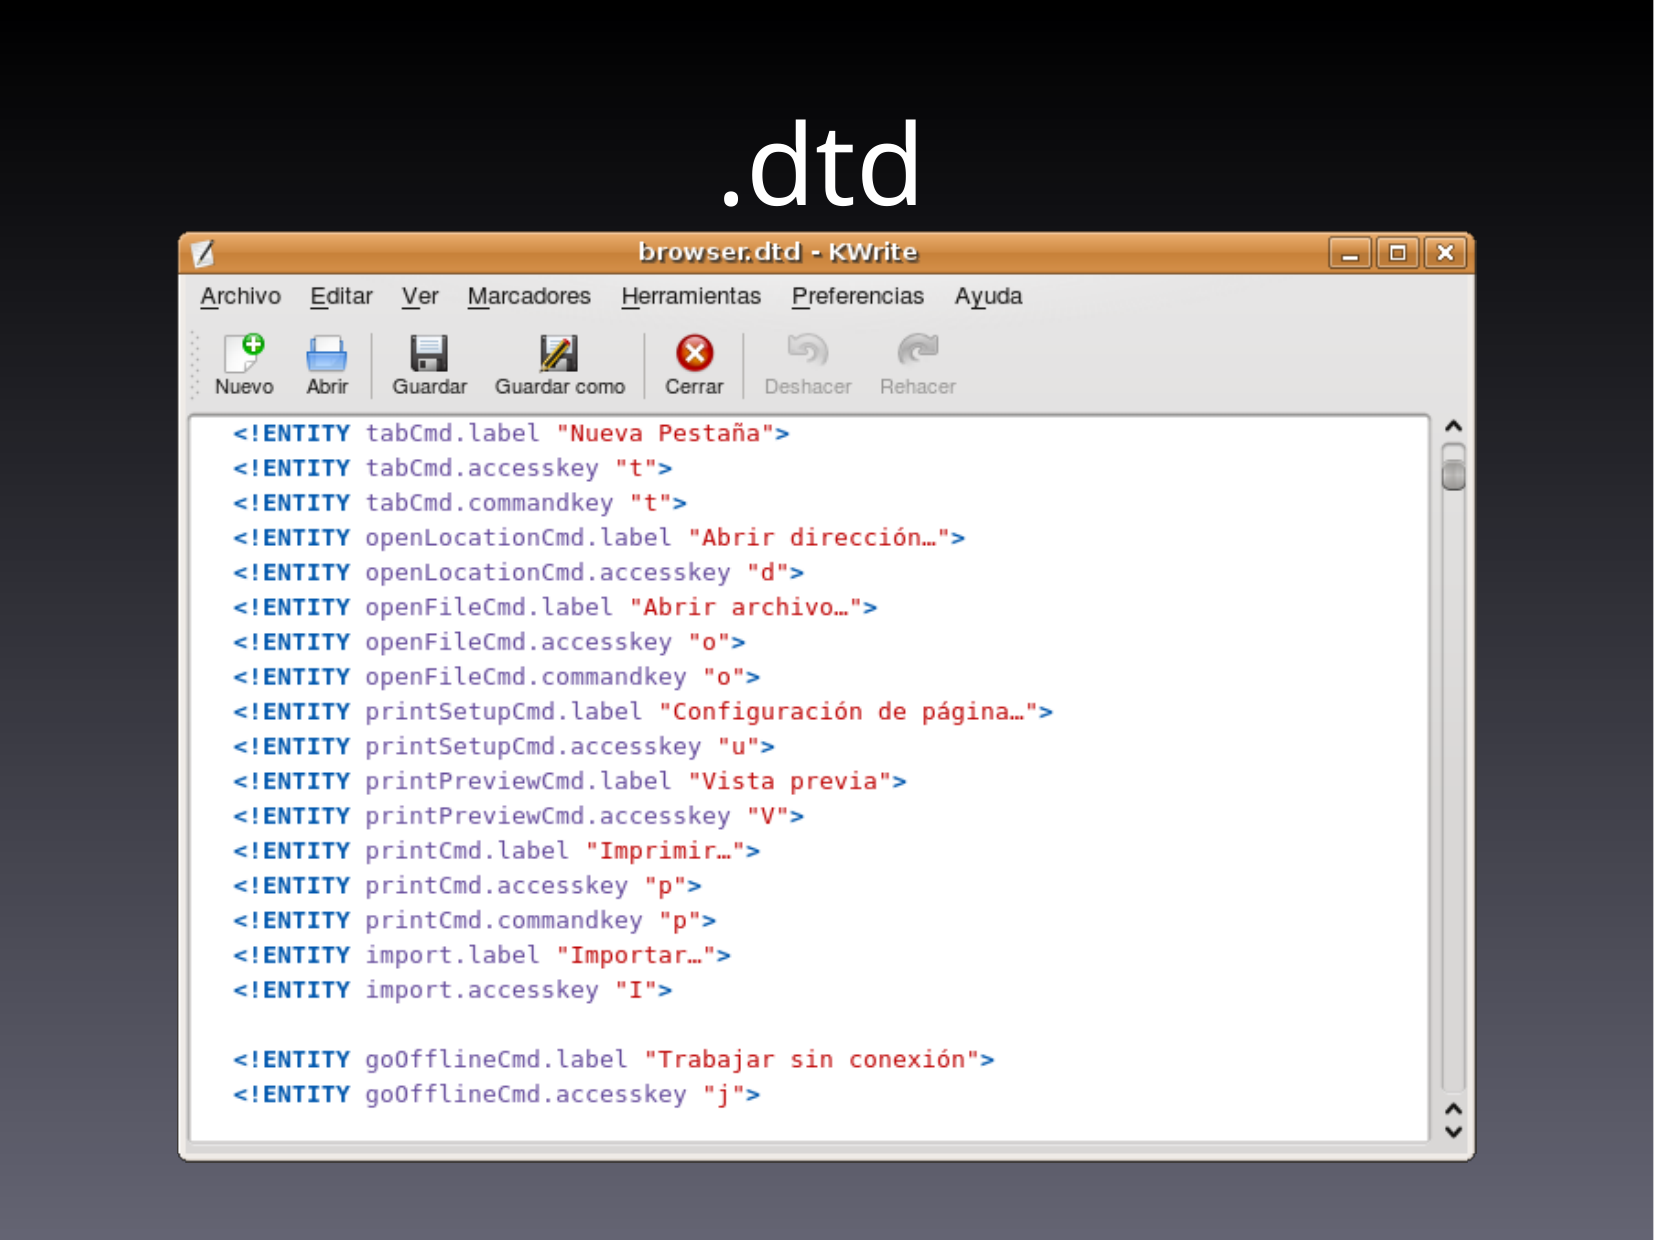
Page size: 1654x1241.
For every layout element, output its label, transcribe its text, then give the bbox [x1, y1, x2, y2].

title .dtd [76, 58, 1565, 266]
picture [177, 231, 1477, 1163]
